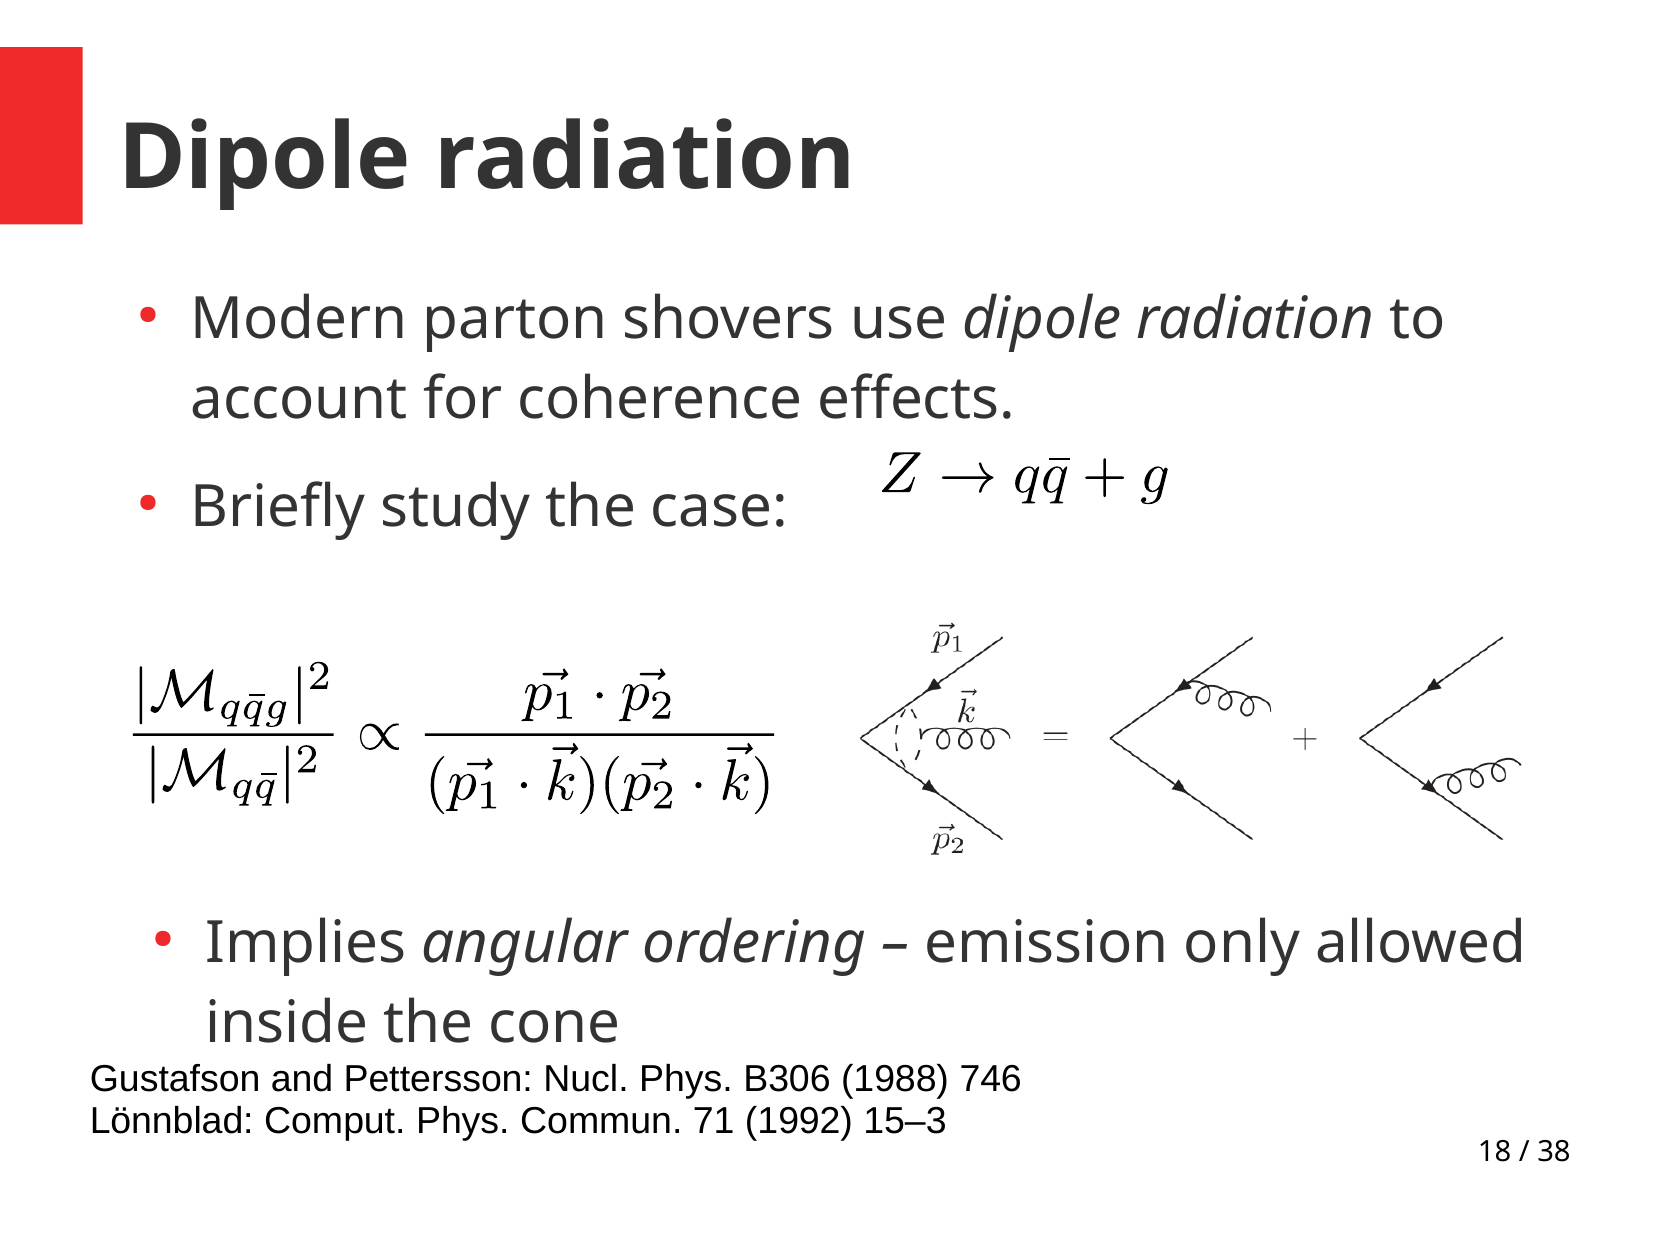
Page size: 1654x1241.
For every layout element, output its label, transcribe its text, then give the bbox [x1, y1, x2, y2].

text_box [878, 452, 1171, 505]
list Implies angular ordering – emission only allowed inside the cone [135, 900, 1553, 1066]
list Modern parton shovers use dipole radiation to account for coherence effects. Briefly study the case: [120, 276, 1538, 441]
text_box Gustafson and Pettersson: Nucl. Phys. B306 (1988) 746 Lönnblad: Comput. Phys. Commun. 71 (1992) 15–3 [75, 1050, 1351, 1149]
text_box [132, 661, 775, 815]
title Dipole radiation [118, 49, 1571, 257]
picture [748, 568, 1636, 884]
